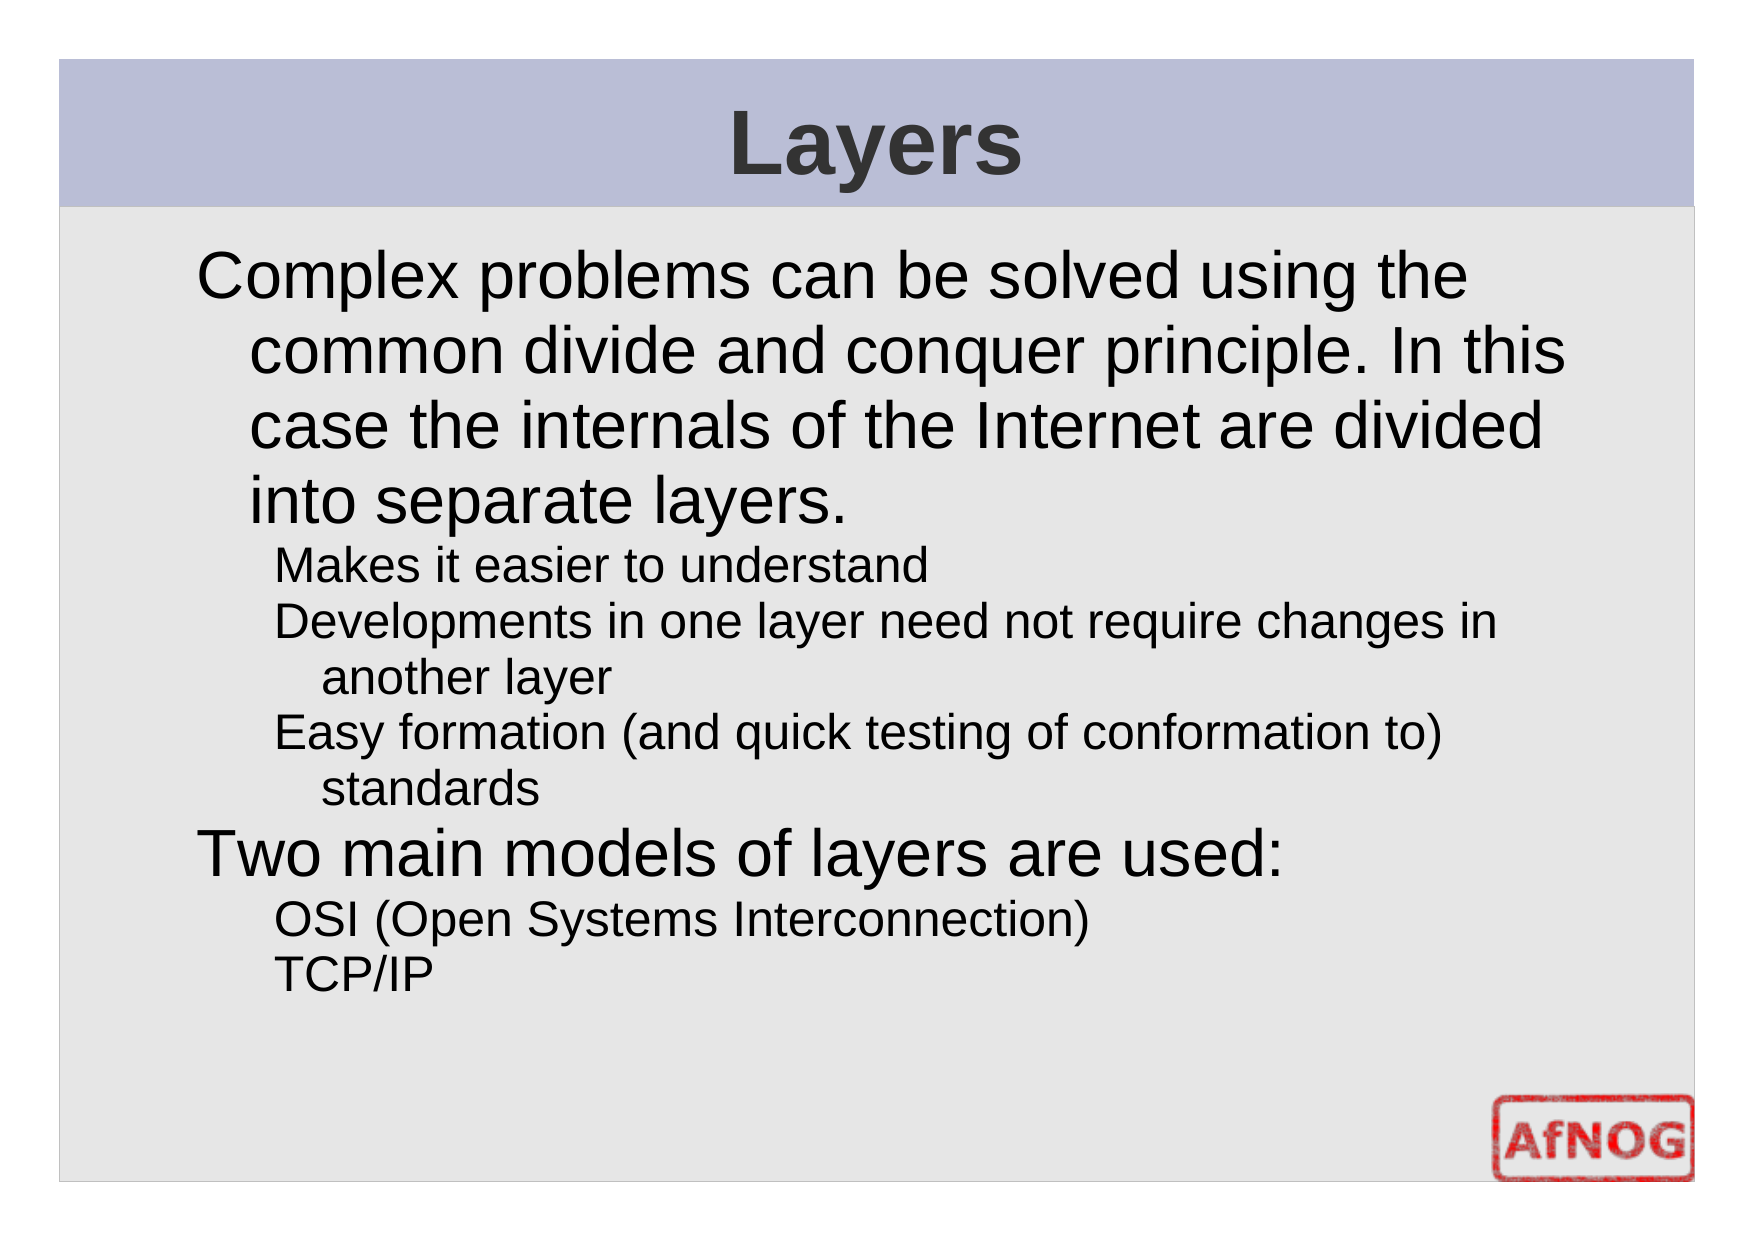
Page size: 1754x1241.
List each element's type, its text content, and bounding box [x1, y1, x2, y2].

picture [1490, 1092, 1695, 1182]
list Complex problems can be solved using the common divide and conquer principle. In this case the internals of the Internet are divided into separate layers. Makes it easier to understand Developments in one layer need not require changes in another layer Easy formation (and quick testing of conformation to) standards Two main models of layers are used: OSI (Open Systems Interconnection) TCP/IP [179, 238, 1603, 1025]
title Layers [59, 48, 1695, 237]
